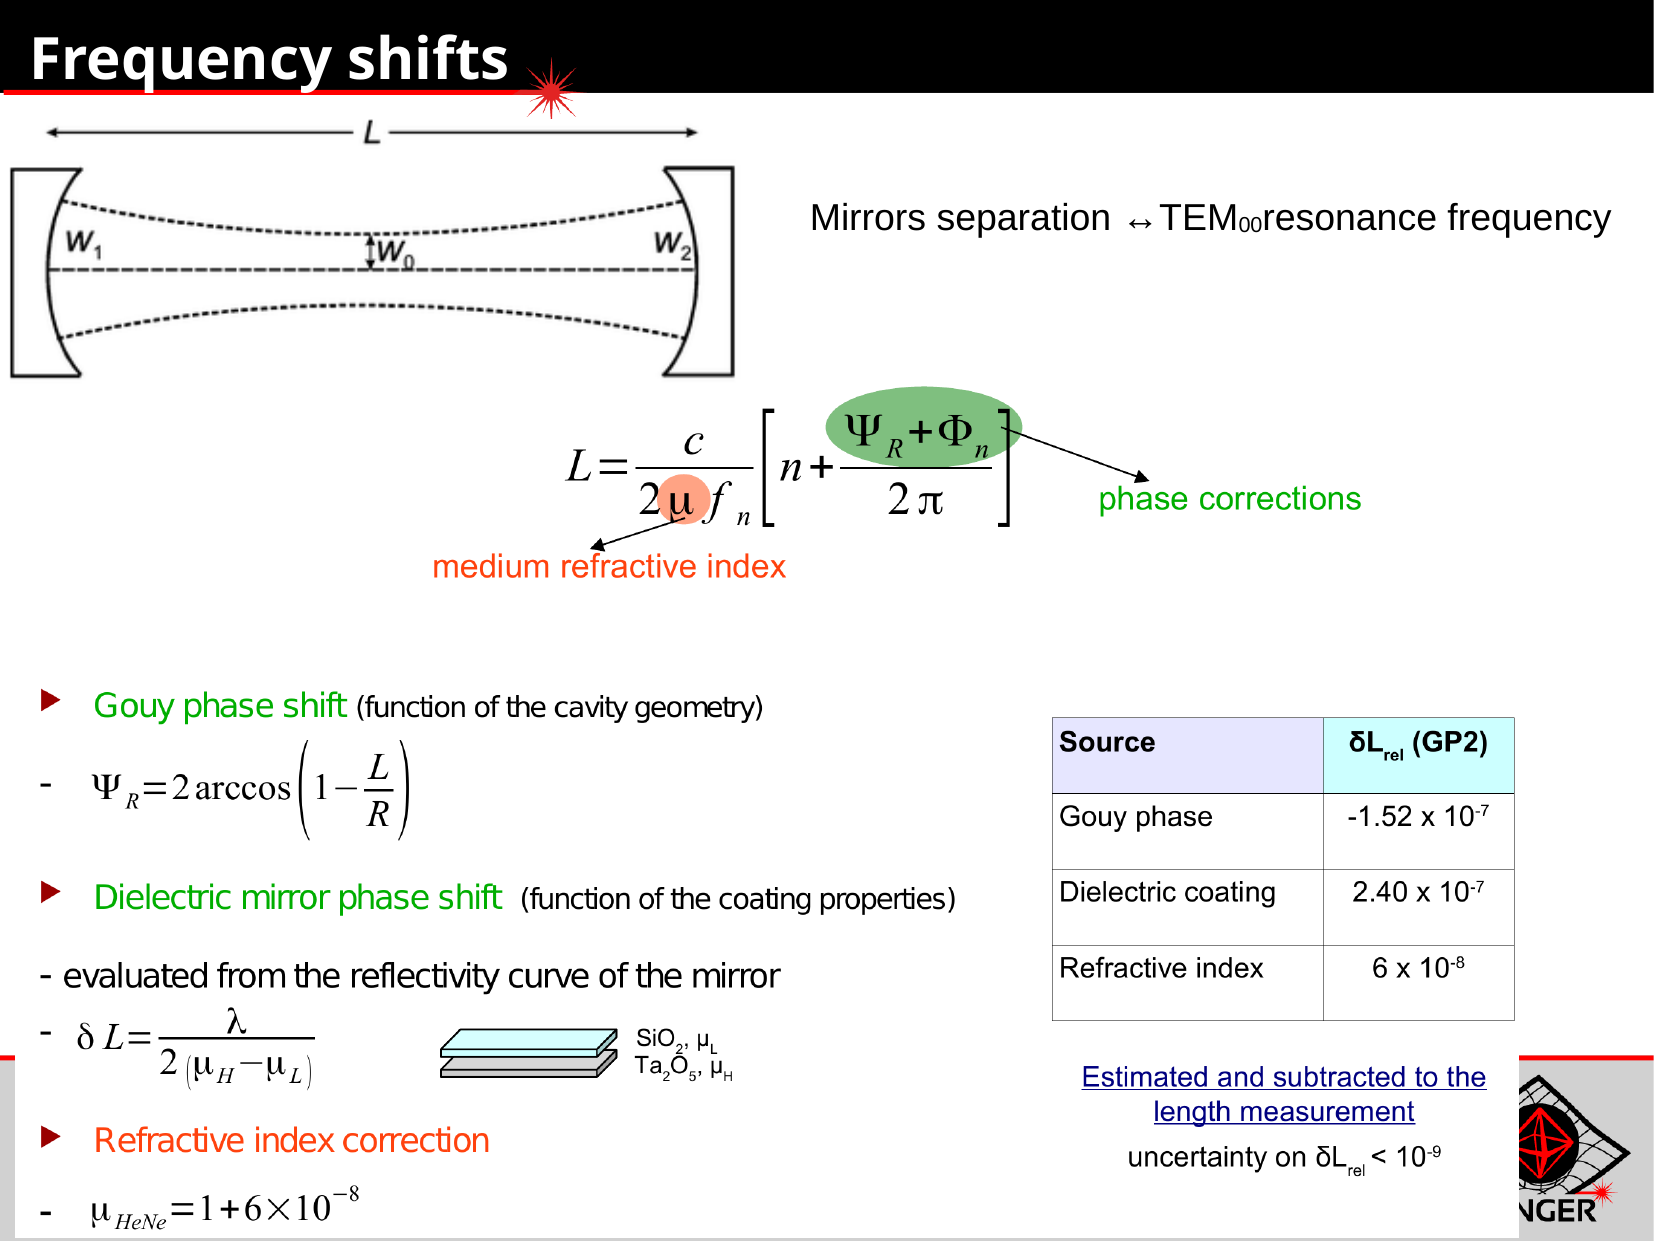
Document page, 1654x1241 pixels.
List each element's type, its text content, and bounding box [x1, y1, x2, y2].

text_box Frequency shifts [15, 9, 479, 91]
text_box Mirrors separation ↔TEM00resonance frequency [795, 188, 1627, 259]
picture [0, 0, 1654, 1241]
